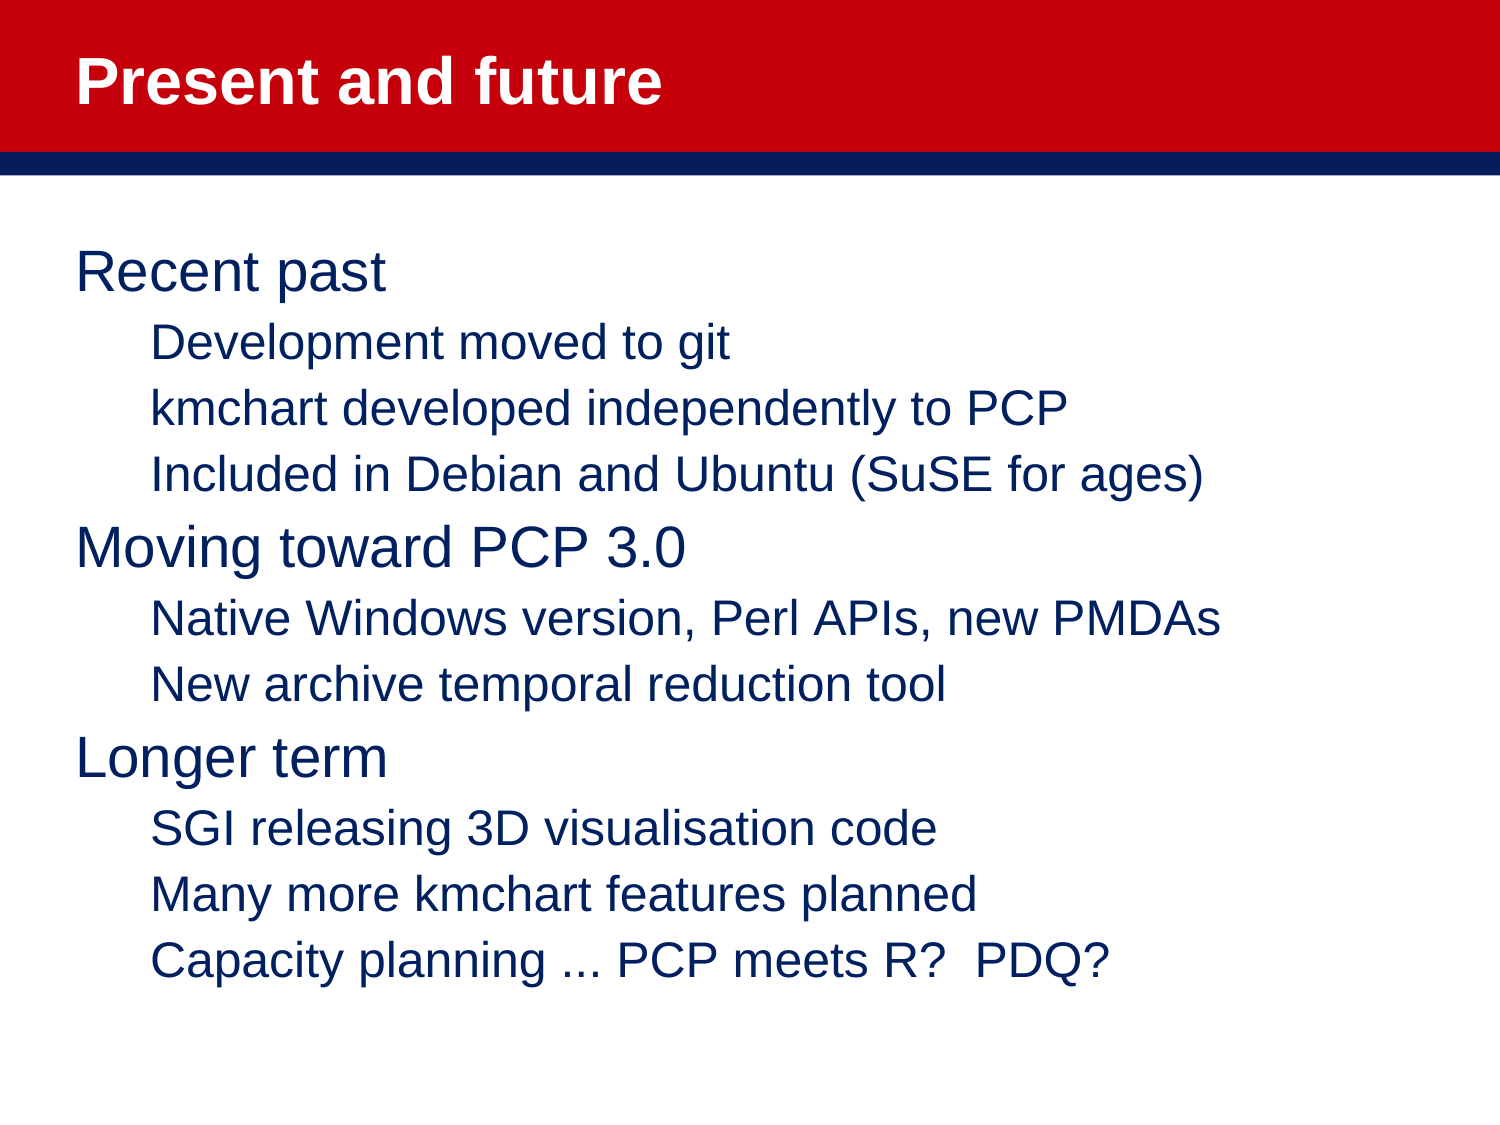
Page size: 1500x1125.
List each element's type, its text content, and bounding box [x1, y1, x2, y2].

list Recent past Development moved to git kmchart developed independently to PCP Included in Debian and Ubuntu (SuSE for ages)‏ Moving toward PCP 3.0 Native Windows version, Perl APIs, new PMDAs New archive temporal reduction tool Longer term SGI releasing 3D visualisation code Many more kmchart features planned Capacity planning ... PCP meets R? PDQ? [75, 238, 1425, 1061]
title Present and future [75, 5, 1425, 158]
